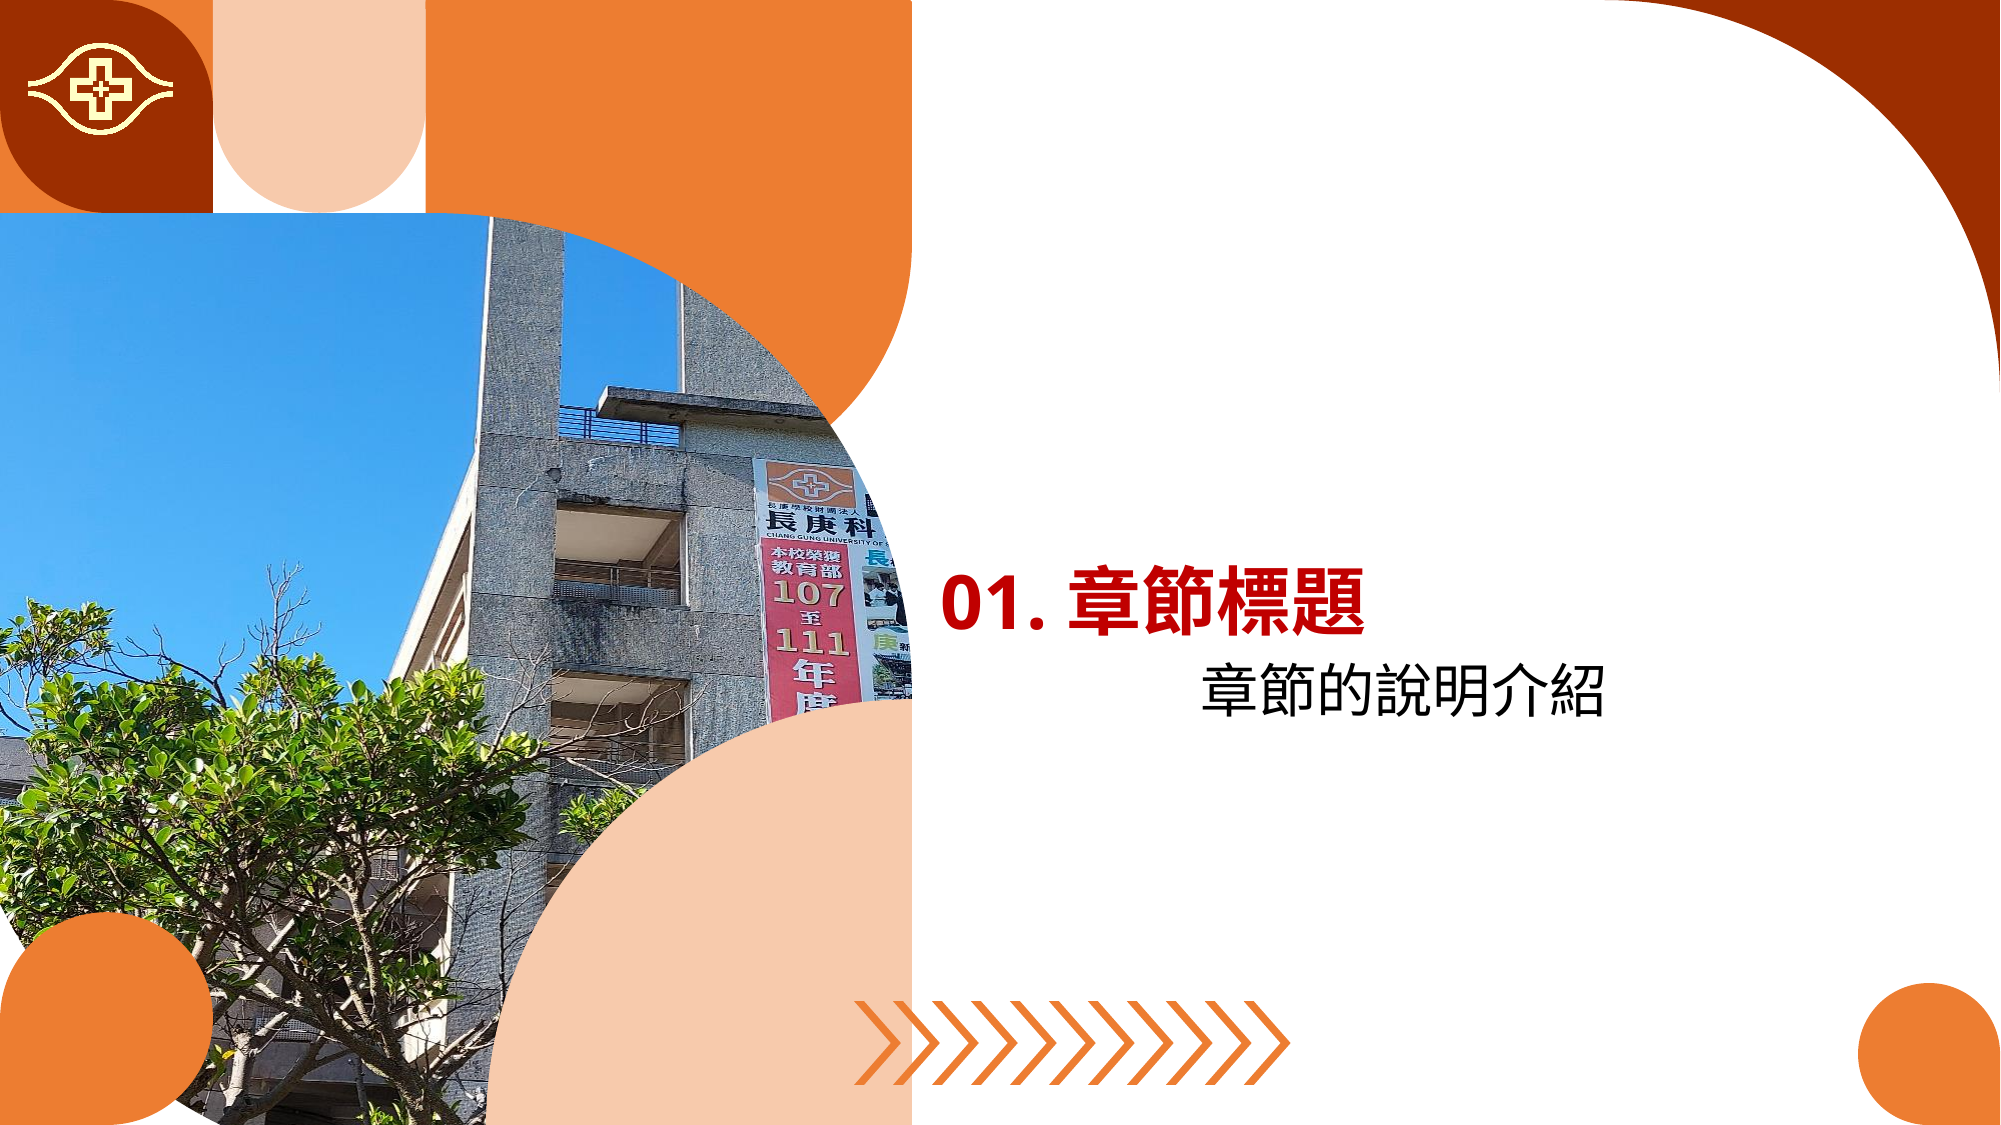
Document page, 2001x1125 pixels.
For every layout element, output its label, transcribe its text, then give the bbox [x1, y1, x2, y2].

text_box ‹#› [1512, 1042, 1963, 1103]
text_box 01.章節標題 [925, 409, 1848, 653]
text_box [0, 0, 1338, 1125]
text_box 章節的說明介紹 [1185, 654, 1848, 913]
text_box [1604, 0, 2000, 393]
picture [28, 43, 173, 135]
